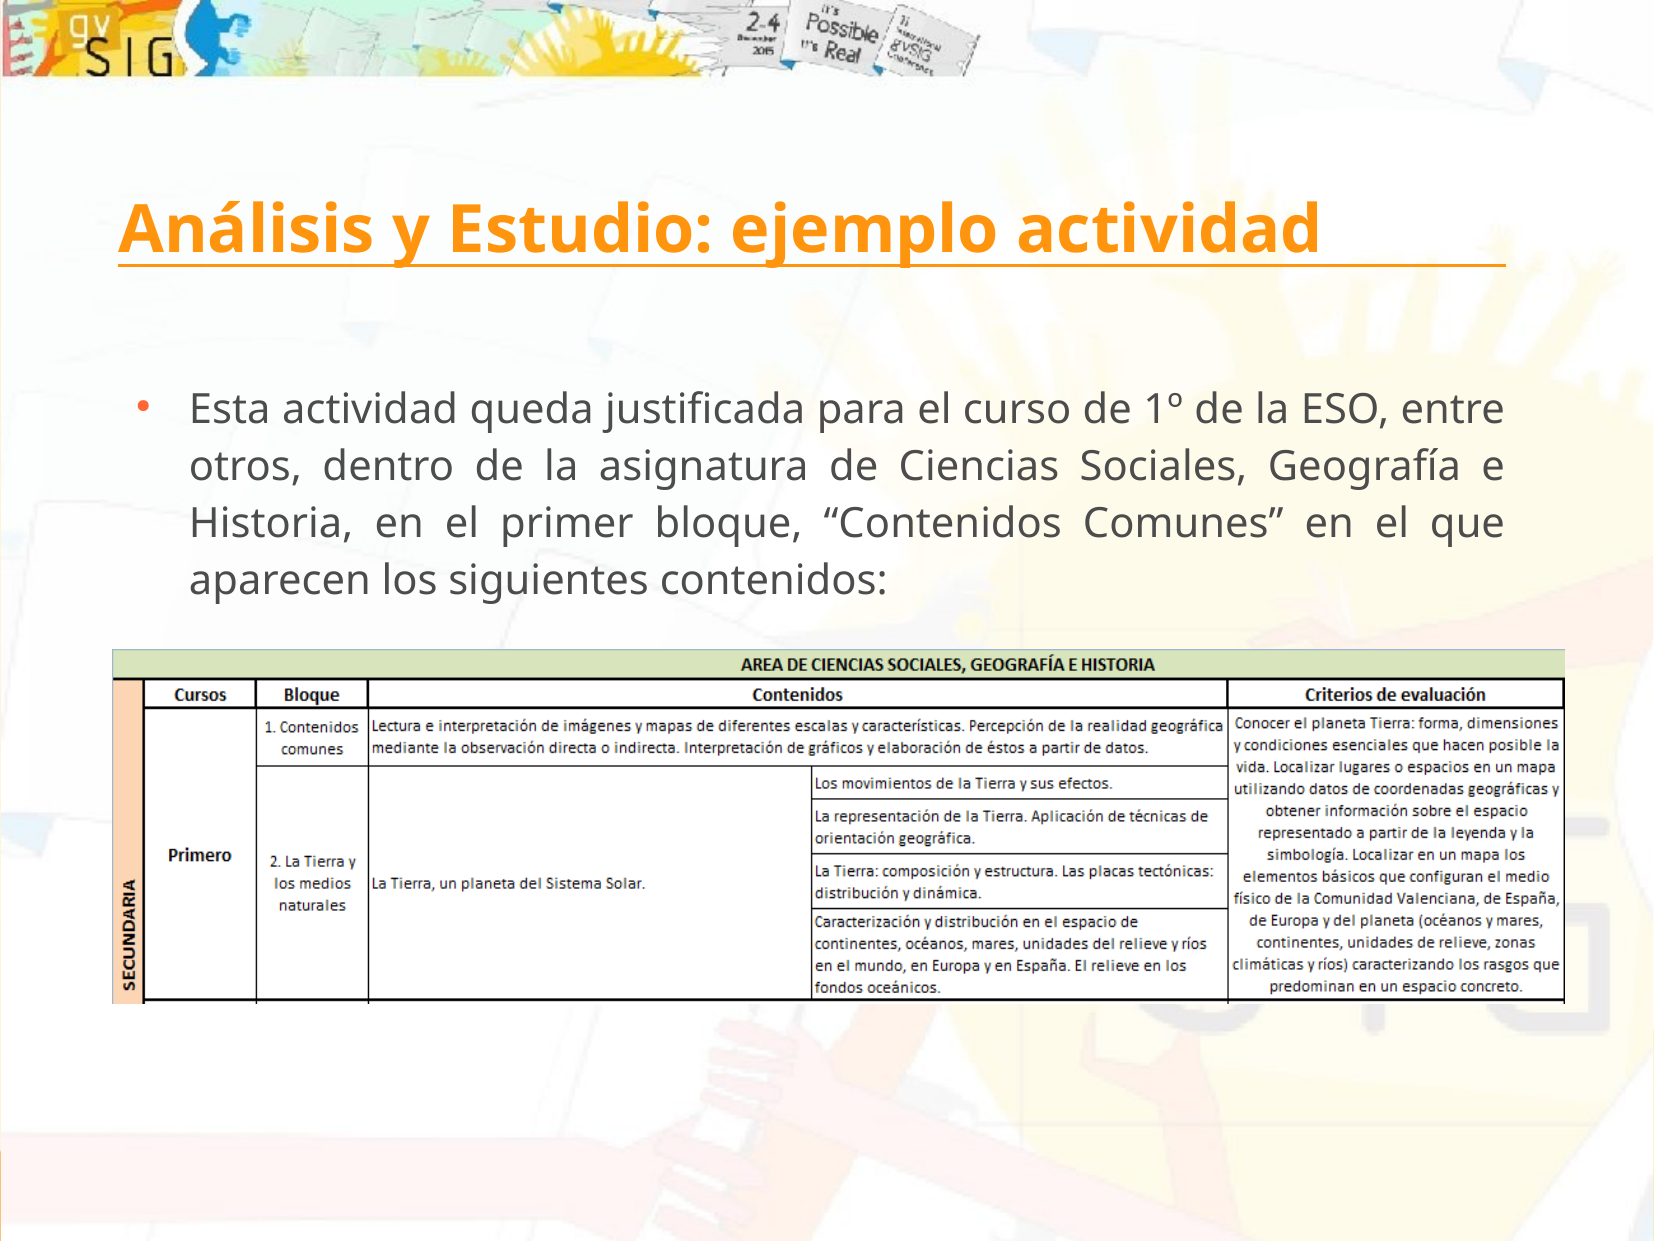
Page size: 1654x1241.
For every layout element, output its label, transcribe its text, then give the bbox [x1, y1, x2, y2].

title Análisis y Estudio: ejemplo actividad [118, 177, 1607, 276]
list Esta actividad queda justificada para el curso de 1º de la ESO, entre otros, dentro de la asignatura de Ciencias Sociales, Geografía e Historia, en el primer bloque, “Contenidos Comunes” en el que aparecen los siguientes contenidos: [118, 301, 1506, 566]
picture [0, 0, 1654, 1241]
